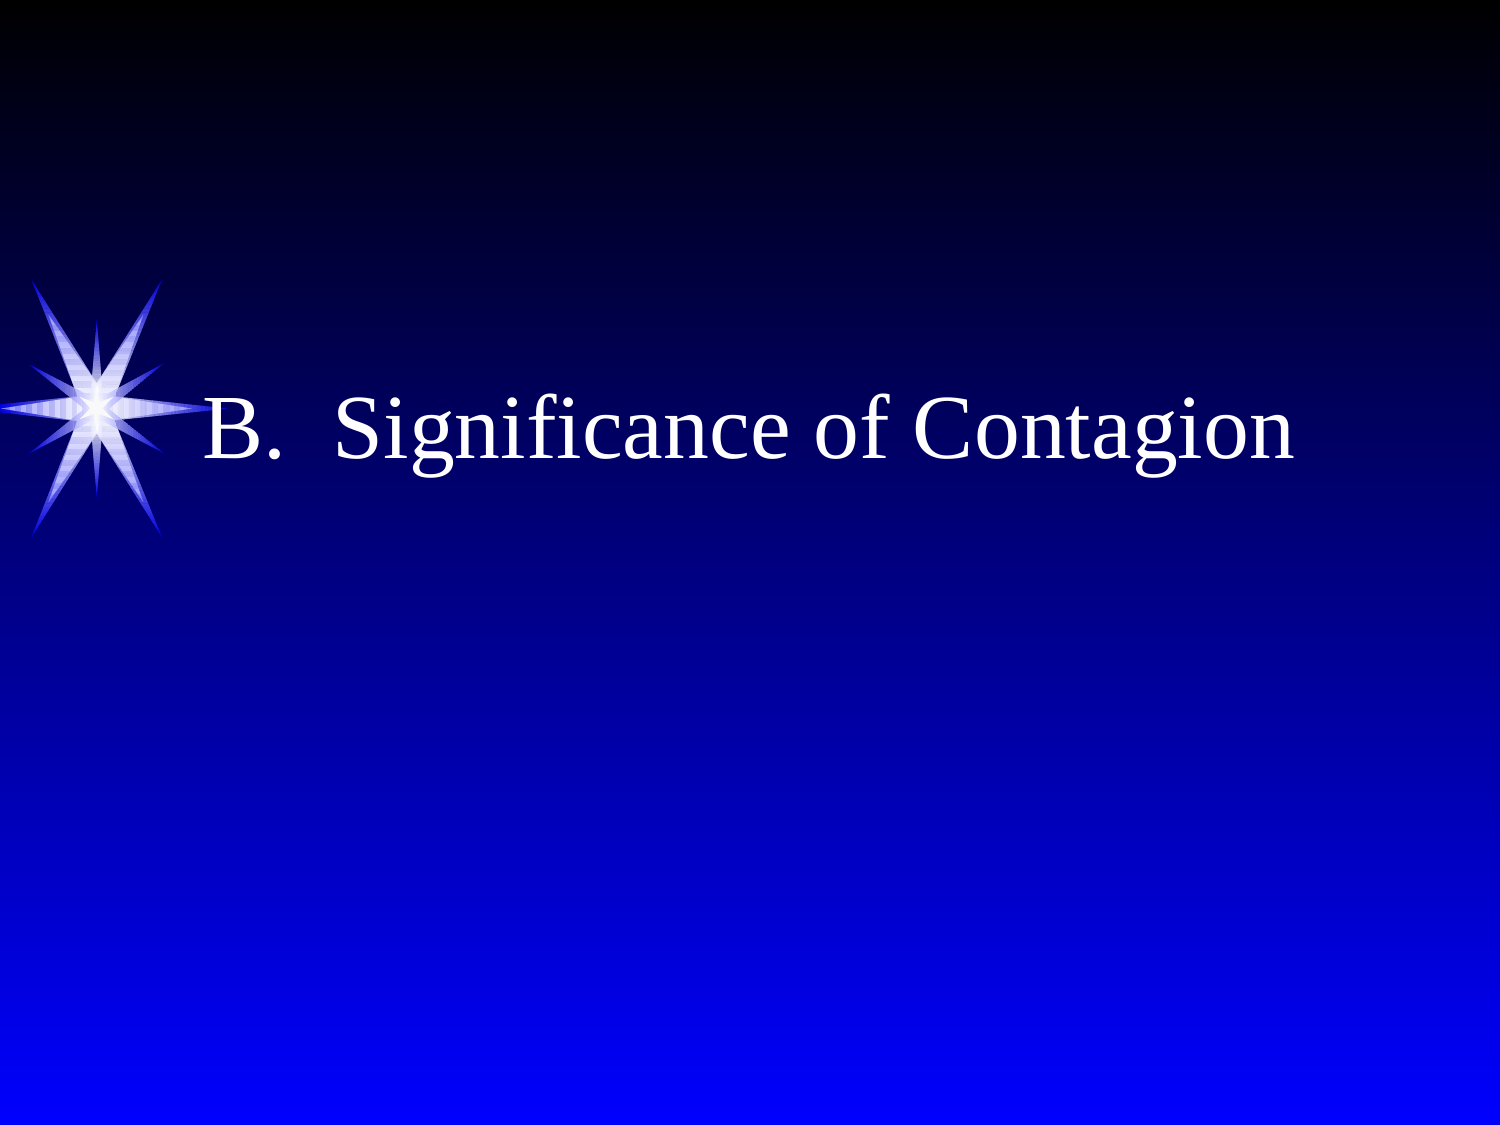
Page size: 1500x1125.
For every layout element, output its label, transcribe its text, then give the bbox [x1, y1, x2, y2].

title B. Significance of Contagion [187, 302, 1351, 553]
